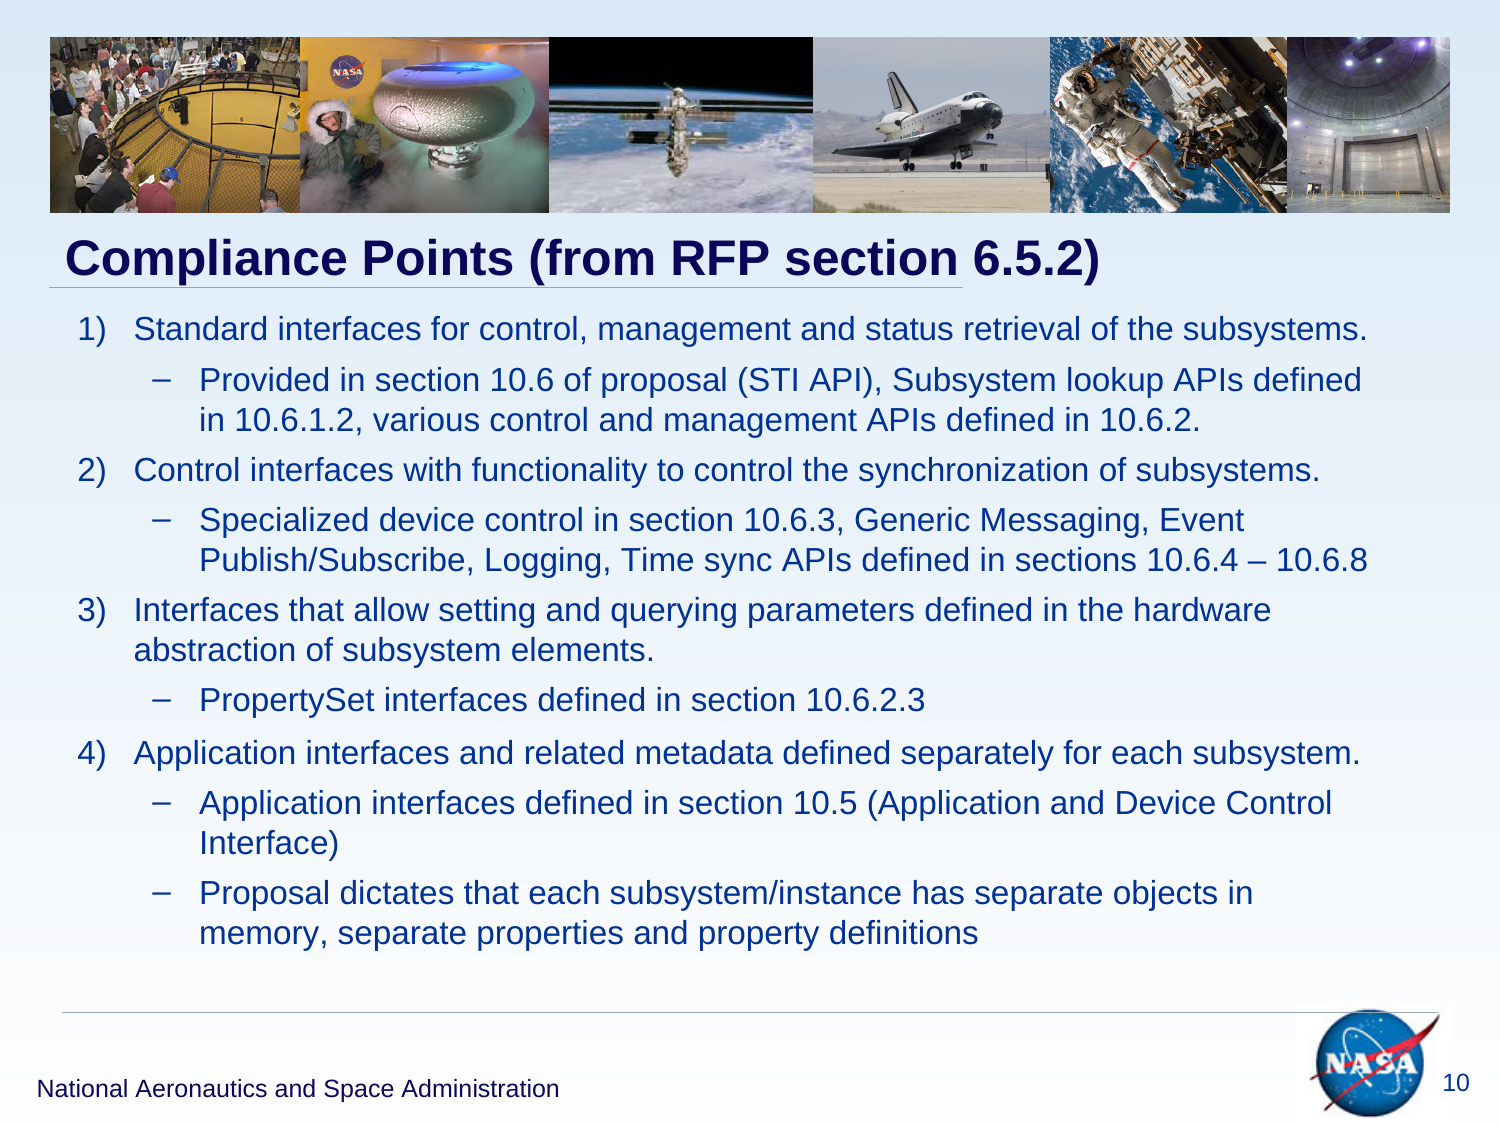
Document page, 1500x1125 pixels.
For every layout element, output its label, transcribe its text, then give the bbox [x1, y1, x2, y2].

title Compliance Points (from RFP section 6.5.2) [50, 224, 1326, 286]
list Standard interfaces for control, management and status retrieval of the subsystems. Provided in section 10.6 of proposal (STI API), Subsystem lookup APIs defined in 10.6.1.2, various control and management APIs defined in 10.6.2. Control interfaces with functionality to control the synchronization of subsystems. Specialized device control in section 10.6.3, Generic Messaging, Event Publish/Subscribe, Logging, Time sync APIs defined in sections 10.6.4 – 10.6.8 Interfaces that allow setting and querying parameters defined in the hardware abstraction of subsystem elements. PropertySet interfaces defined in section 10.6.2.3 Application interfaces and related metadata defined separately for each subsystem. Application interfaces defined in section 10.5 (Application and Device Control Interface) Proposal dictates that each subsystem/instance has separate objects in memory, separate properties and property definitions [62, 299, 1396, 1006]
picture [1296, 1004, 1454, 1123]
picture [50, 37, 1450, 213]
